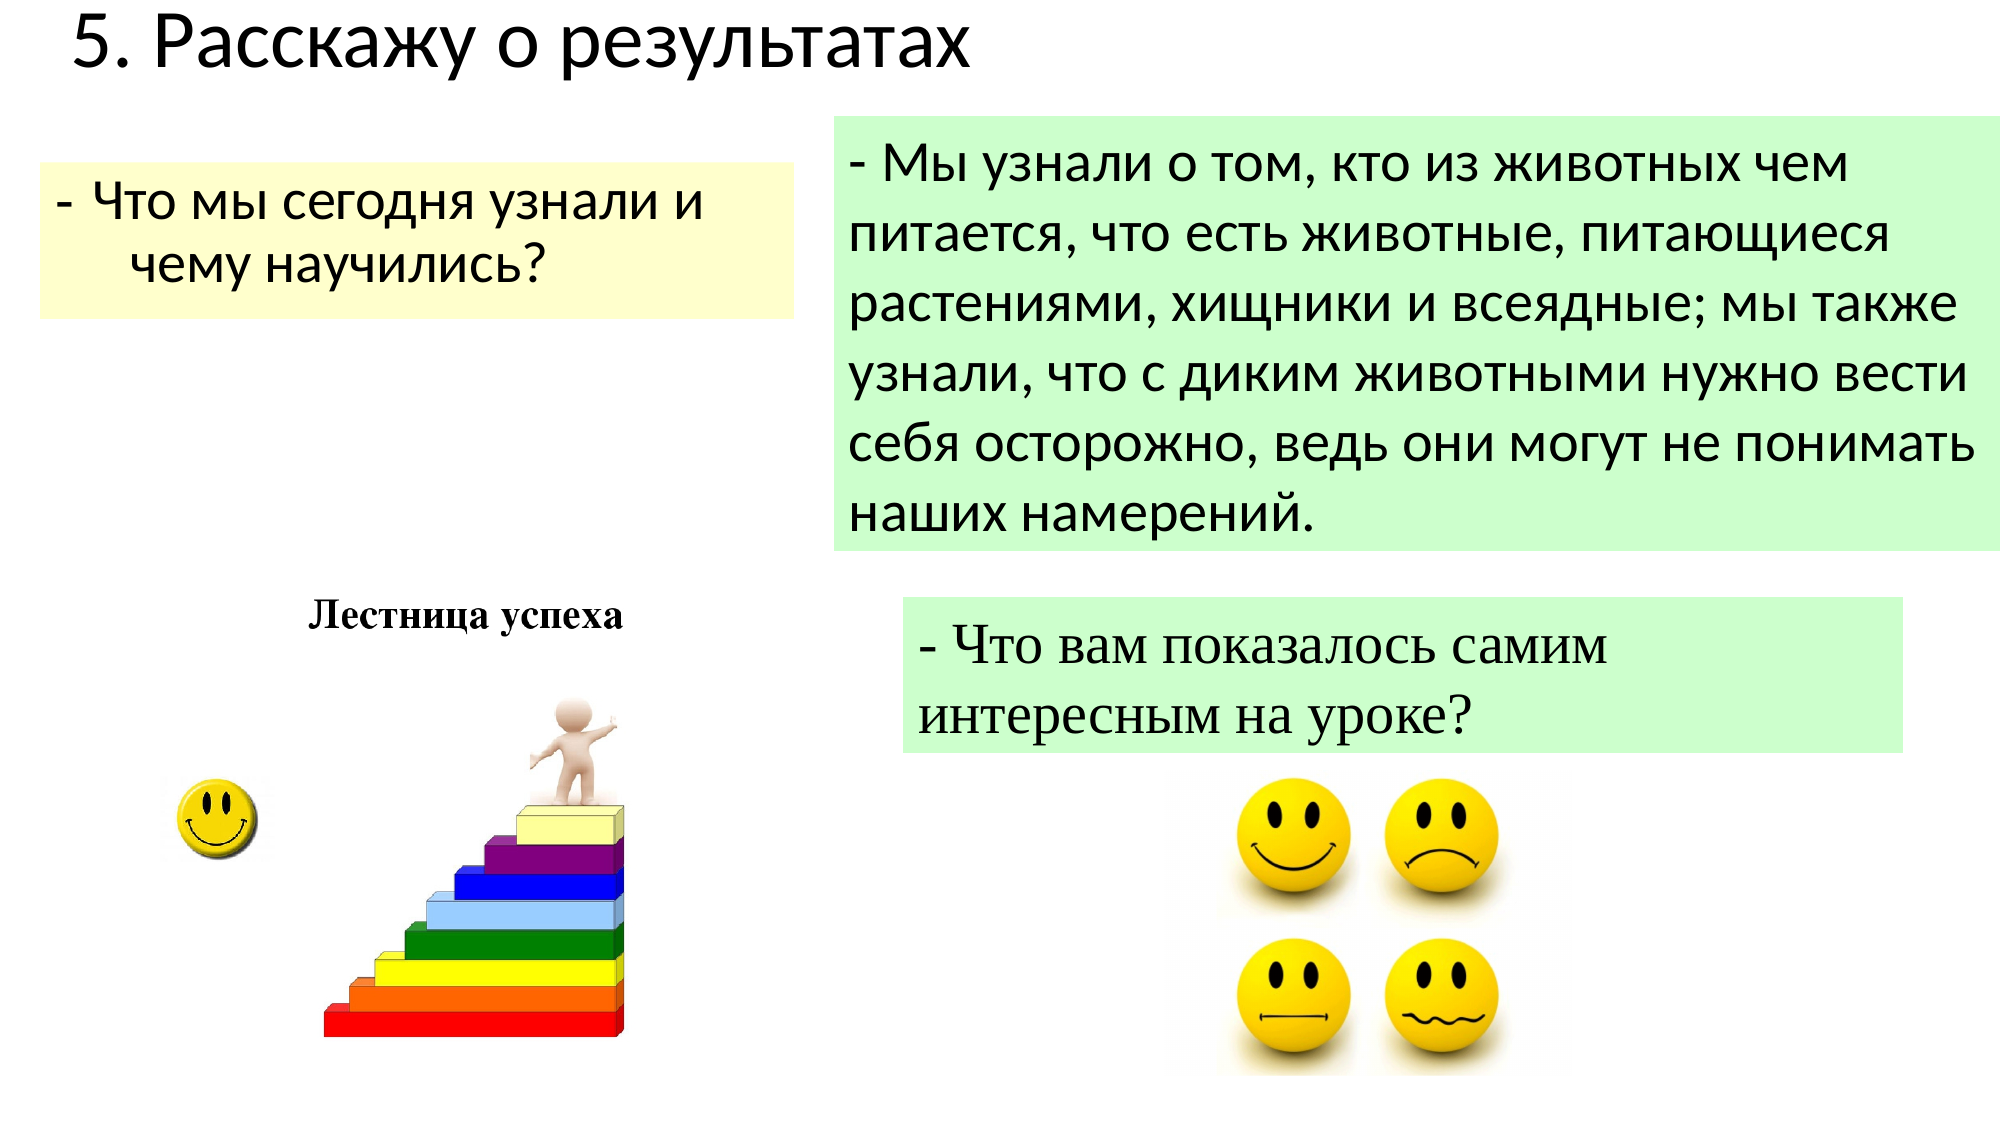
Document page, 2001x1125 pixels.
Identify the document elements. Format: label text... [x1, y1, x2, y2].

title 5. Расскажу о результатах [55, 0, 1781, 100]
text_box Что мы сегодня узнали и чему научились? [40, 162, 794, 319]
text_box - Что вам показалось самим интересным на уроке? [903, 597, 1903, 753]
picture [123, 562, 808, 1076]
text_box Мы узнали о том, кто из животных чем питается, что есть животные, питающиеся растениями, хищники и всеядные; мы также узнали, что с диким животными нужно вести себя осторожно, ведь они могут не понимать наших намерений. [834, 116, 2000, 551]
picture [1164, 770, 1572, 1076]
